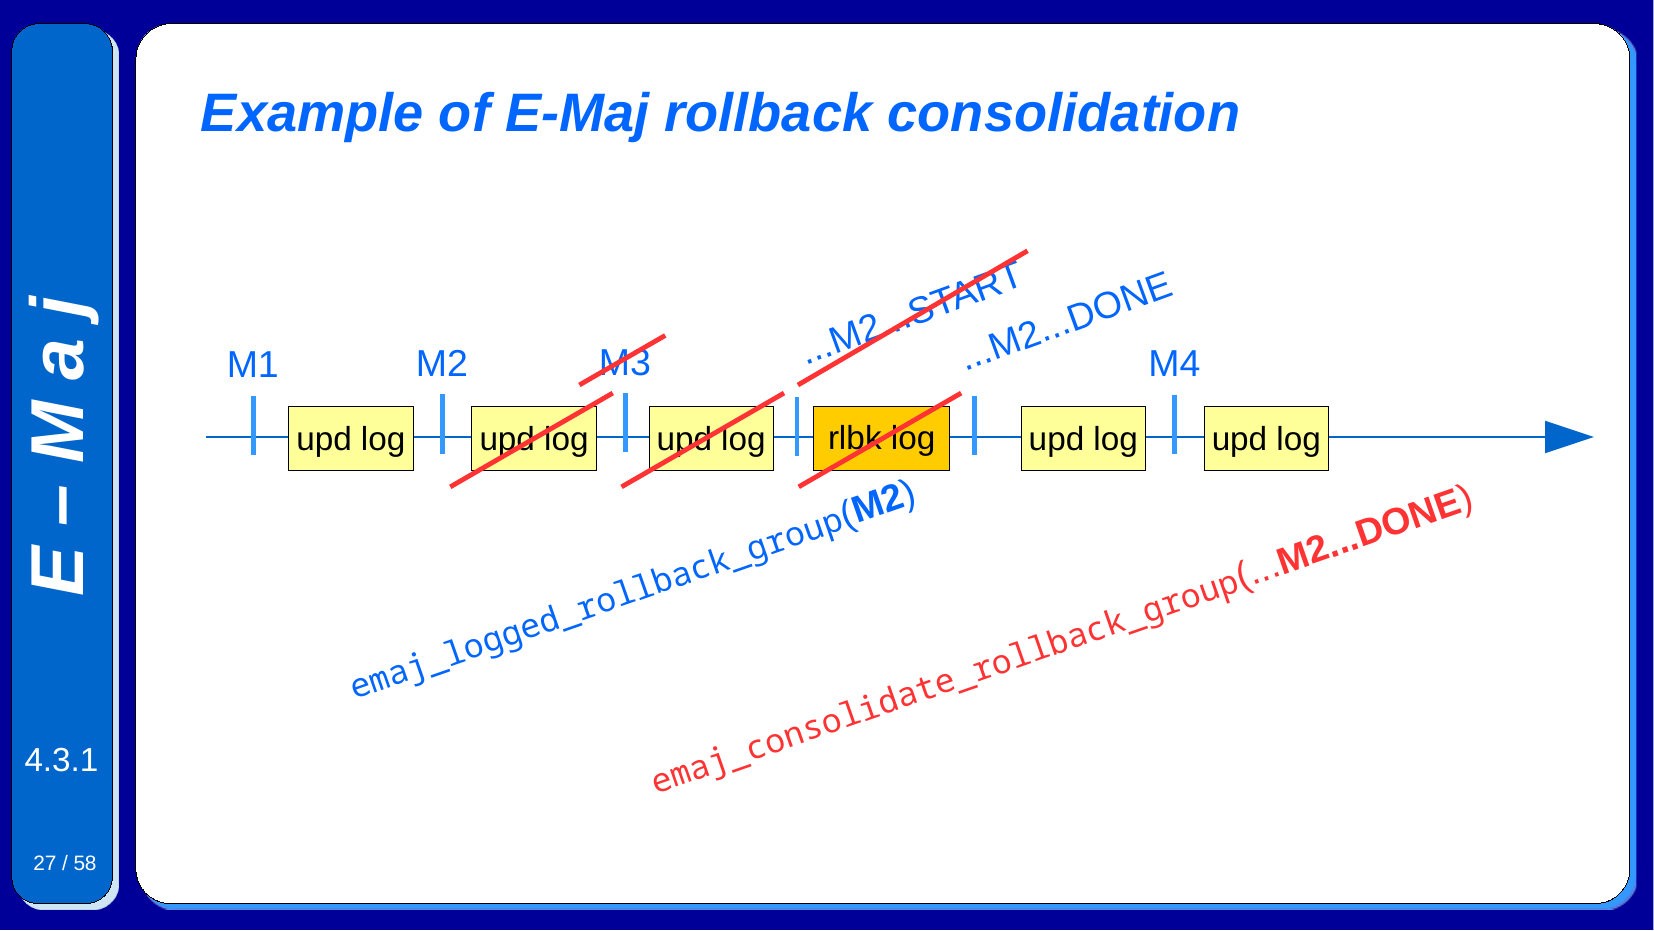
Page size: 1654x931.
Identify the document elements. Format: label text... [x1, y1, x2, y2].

text_box upd log [1021, 406, 1146, 471]
text_box upd log [288, 406, 414, 471]
text_box rlbk log [833, 406, 950, 471]
text_box emaj_consolidate_rollback_group(...M2...DONE) [627, 462, 1499, 825]
text_box M4 [1133, 335, 1216, 393]
text_box upd log [471, 406, 583, 471]
text_box M2 [401, 335, 483, 393]
text_box upd log [656, 406, 774, 471]
text_box M3 [584, 339, 666, 392]
title Example of E-Maj rollback consolidation [200, 34, 1575, 191]
text_box upd log [1204, 406, 1329, 471]
text_box M3 [584, 334, 661, 378]
text_box M1 [212, 336, 294, 394]
text_box ...M2...DONE [937, 250, 1195, 391]
text_box emaj_logged_rollback_group(M2) [326, 471, 941, 731]
text_box upd log [485, 406, 597, 471]
text_box rlbk log [813, 406, 932, 471]
text_box ...M2...START [777, 241, 1046, 383]
text_box upd log [649, 406, 755, 467]
